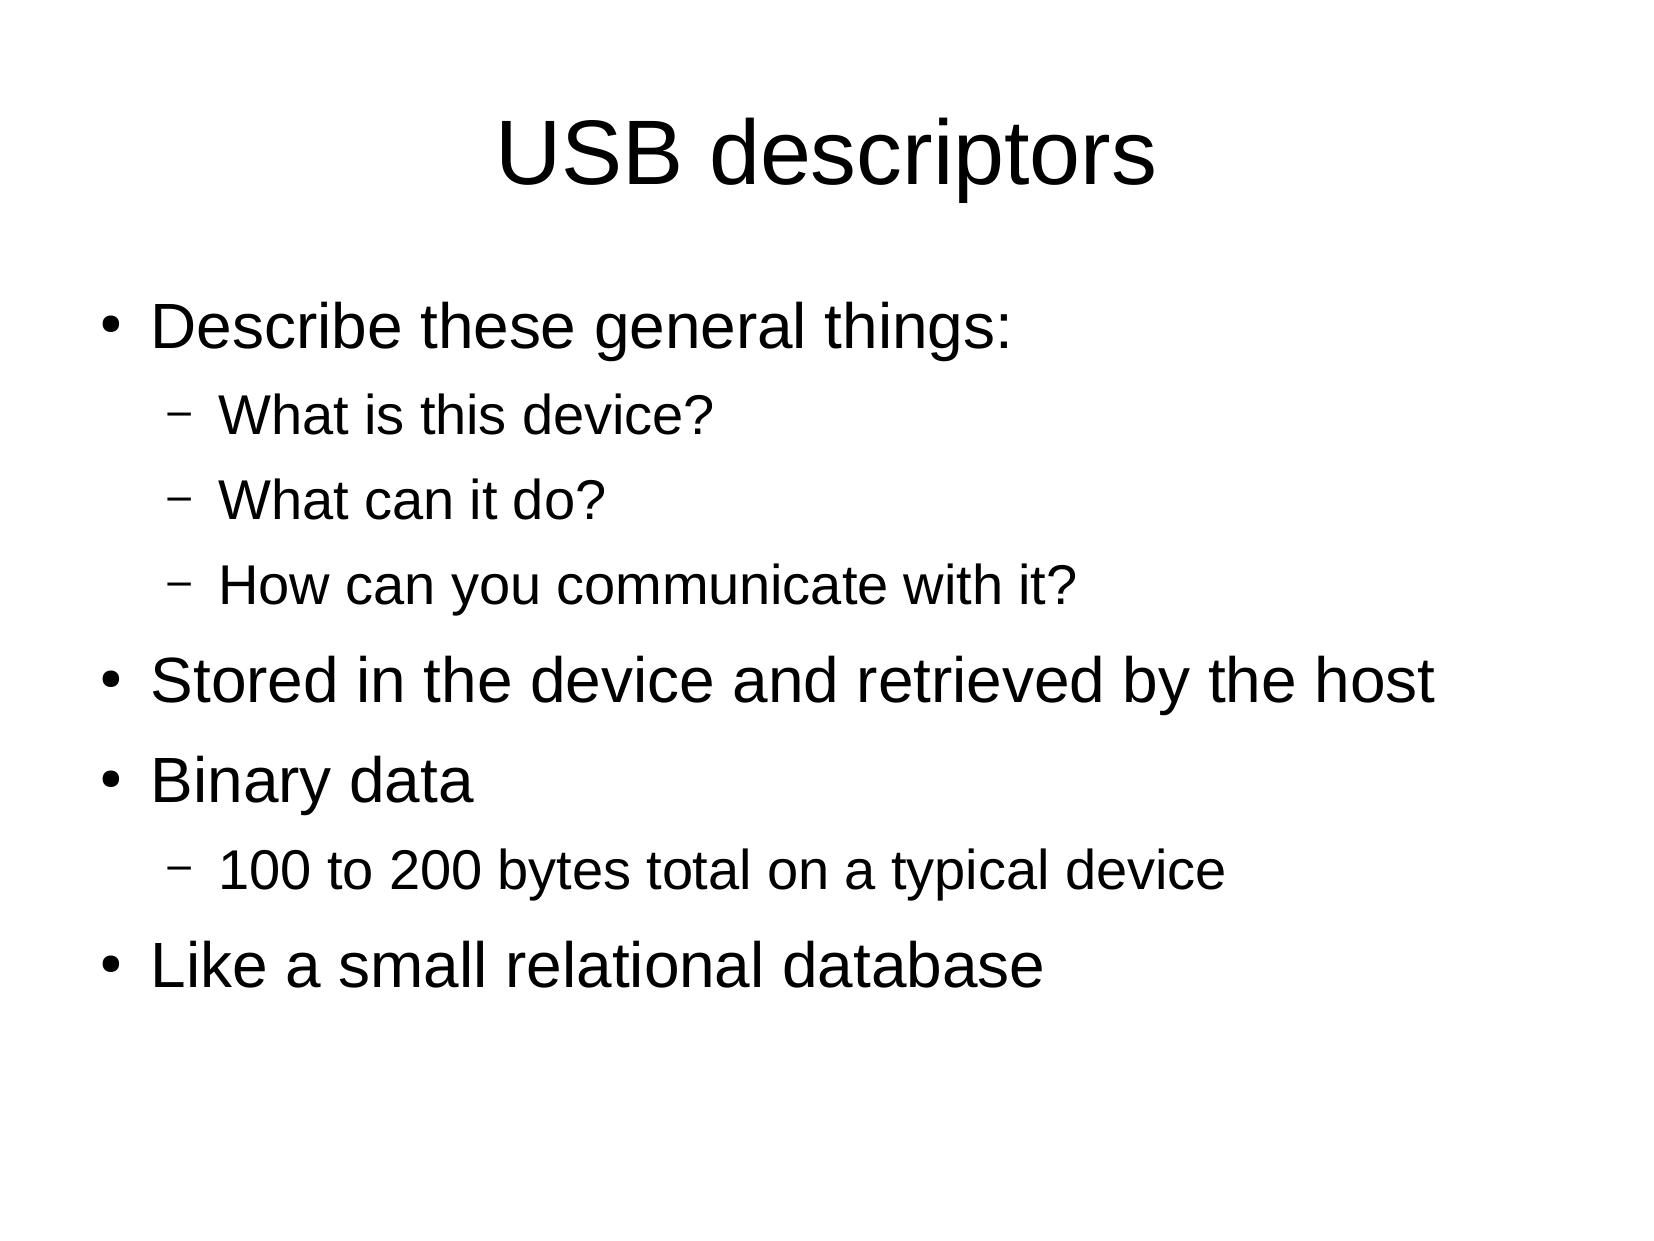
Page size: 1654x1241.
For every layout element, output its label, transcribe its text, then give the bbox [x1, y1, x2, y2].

list Describe these general things: What is this device? What can it do? How can you communicate with it? Stored in the device and retrieved by the host Binary data 100 to 200 bytes total on a typical device Like a small relational database [82, 290, 1571, 1010]
title USB descriptors [82, 49, 1571, 257]
